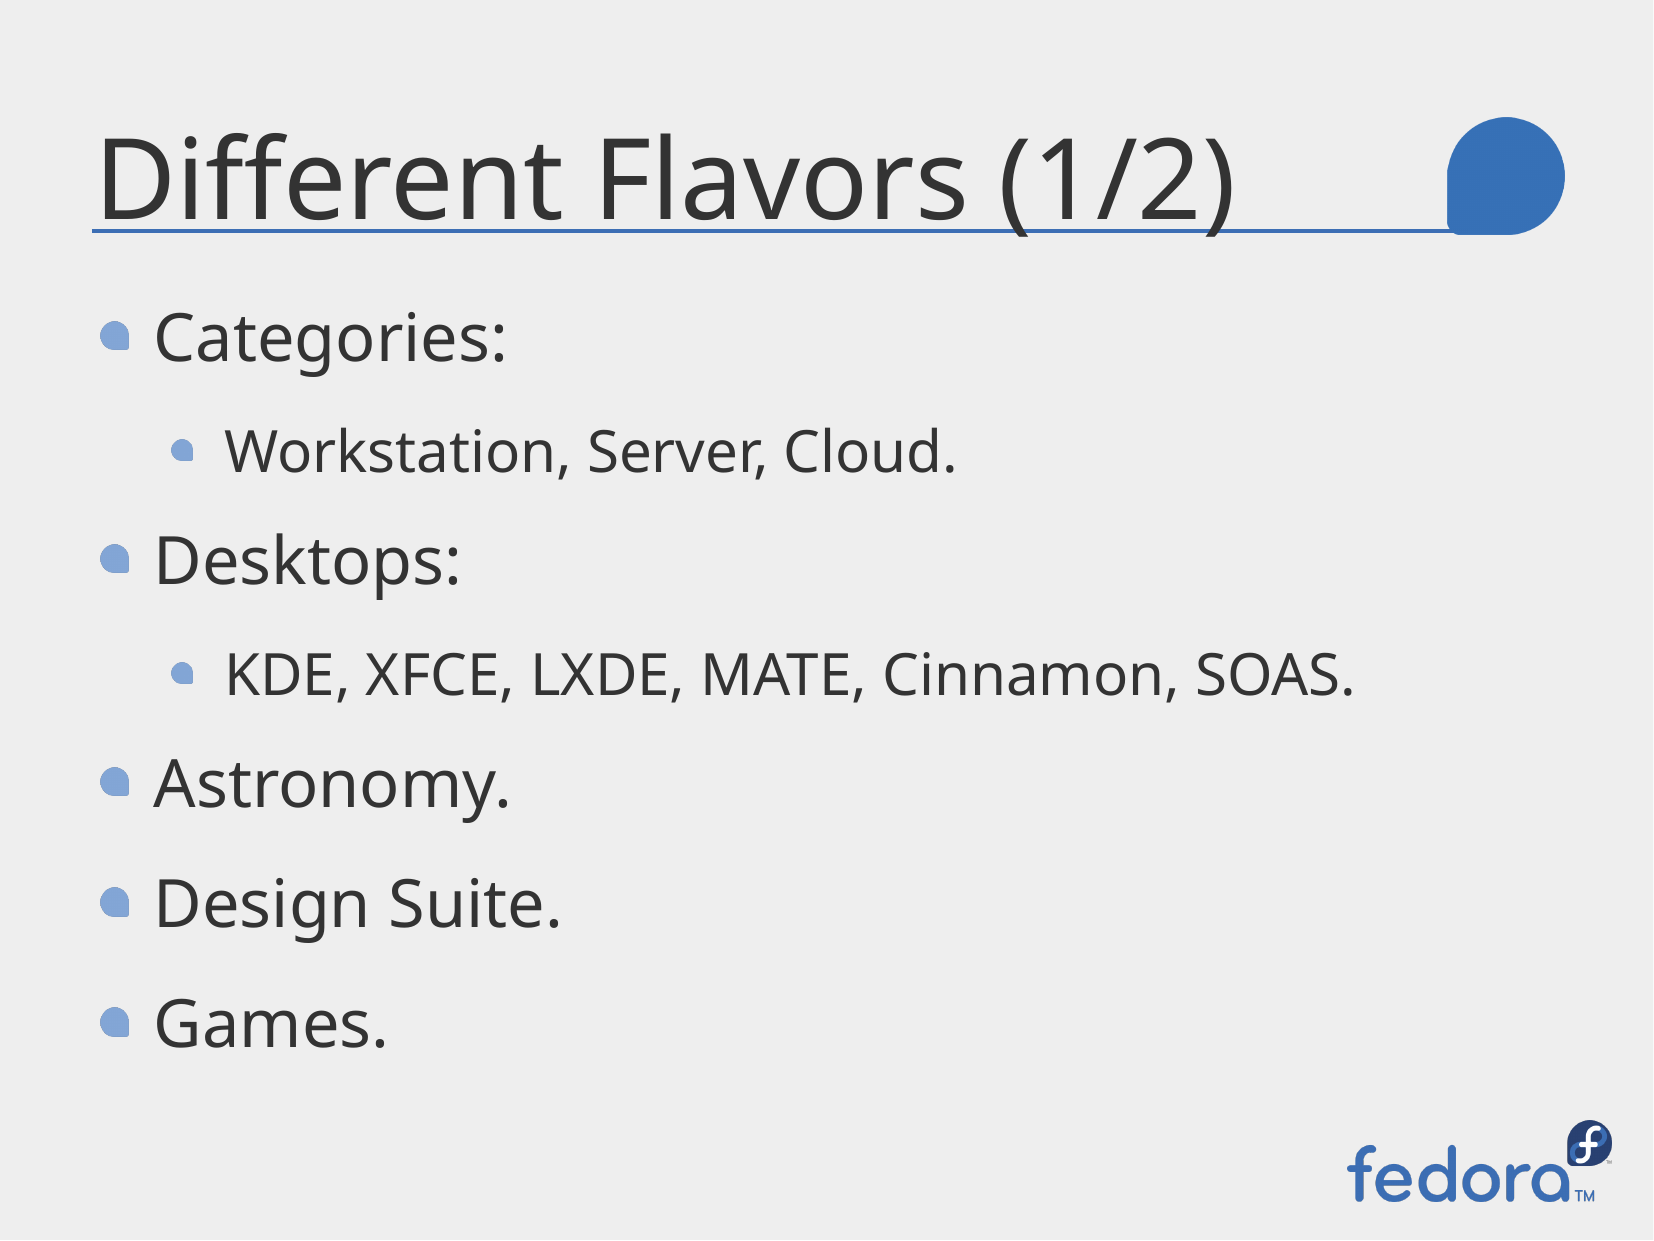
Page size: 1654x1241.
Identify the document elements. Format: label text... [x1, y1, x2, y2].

title Different Flavors (1/2) [94, 100, 1426, 251]
list Categories: Workstation, Server, Cloud. Desktops: KDE, XFCE, LXDE, MATE, Cinnamon, SOAS. Astronomy. Design Suite. Games. [82, 290, 1571, 1094]
picture [1347, 1120, 1612, 1202]
picture [1447, 117, 1565, 235]
